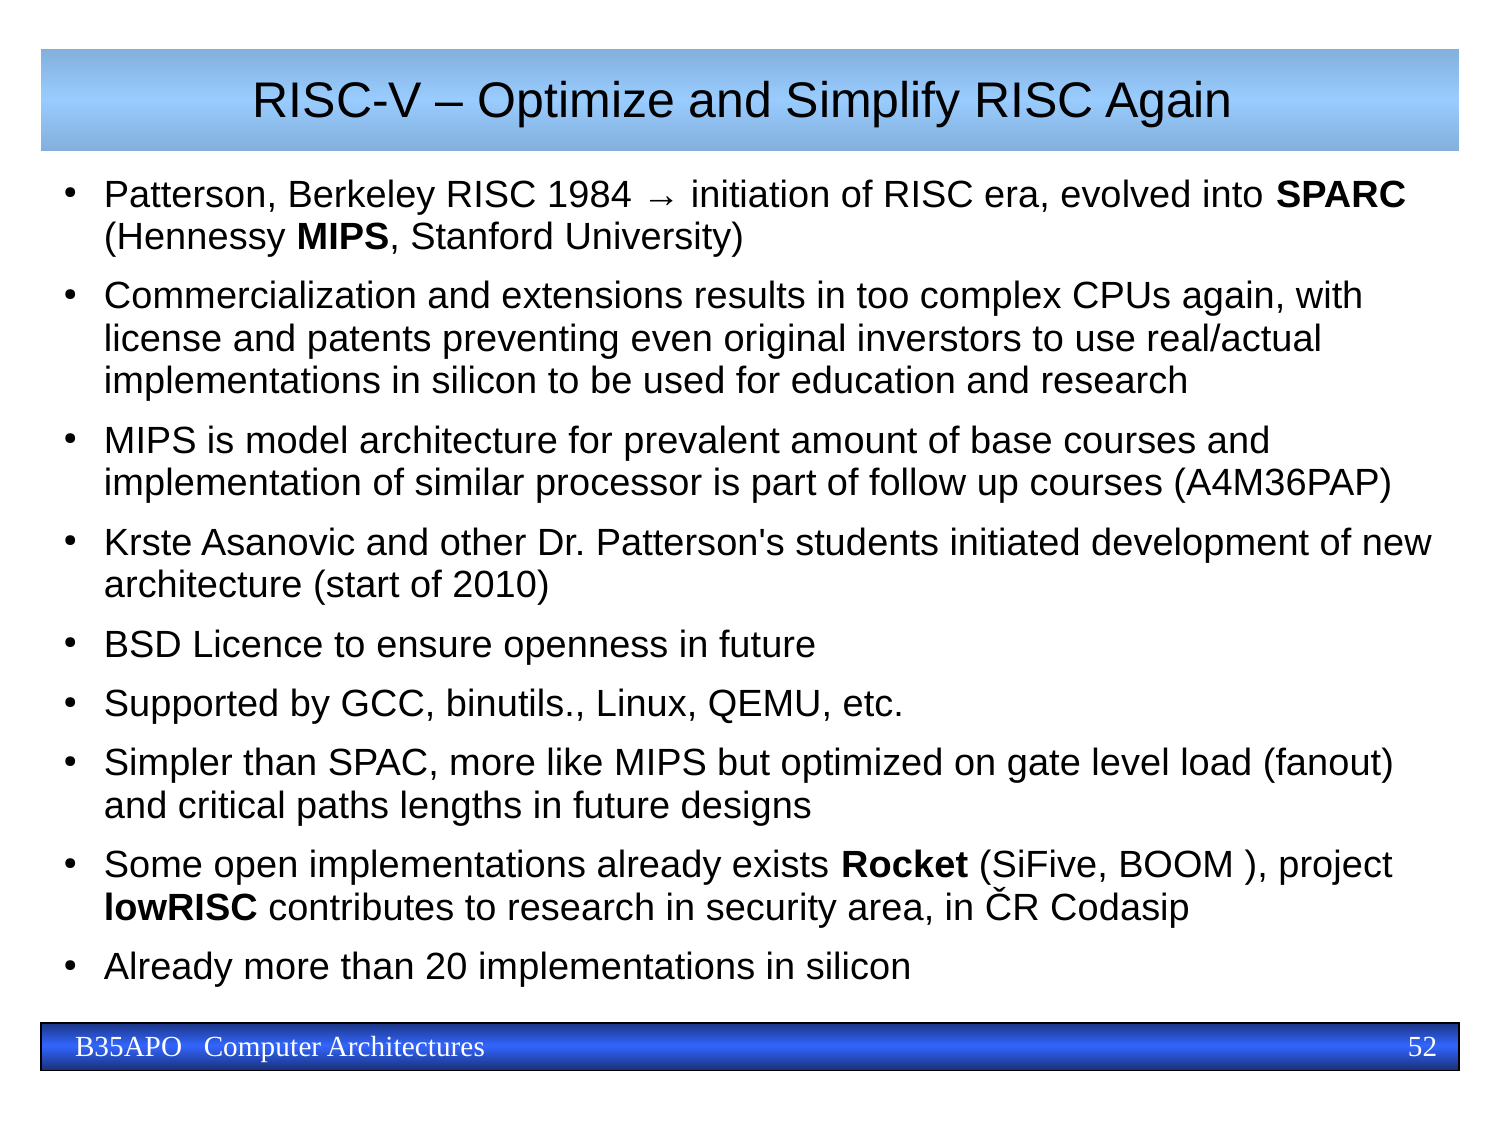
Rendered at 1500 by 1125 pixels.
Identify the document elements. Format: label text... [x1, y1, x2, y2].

title RISC-V – Optimize and Simplify RISC Again [41, 49, 1459, 151]
list Patterson, Berkeley RISC 1984 → initiation of RISC era, evolved into SPARC (Hennessy MIPS, Stanford University) Commercialization and extensions results in too complex CPUs again, with license and patents preventing even original inverstors to use real/actual implementations in silicon to be used for education and research MIPS is model architecture for prevalent amount of base courses and implementation of similar processor is part of follow up courses (A4M36PAP) Krste Asanovic and other Dr. Patterson's students initiated development of new architecture (start of 2010) BSD Licence to ensure openness in future Supported by GCC, binutils., Linux, QEMU, etc. Simpler than SPAC, more like MIPS but optimized on gate level load (fanout) and critical paths lengths in future designs Some open implementations already exists Rocket (SiFive, BOOM ), project lowRISC contributes to research in security area, in ČR Codasip Already more than 20 implementations in silicon [50, 172, 1450, 1000]
